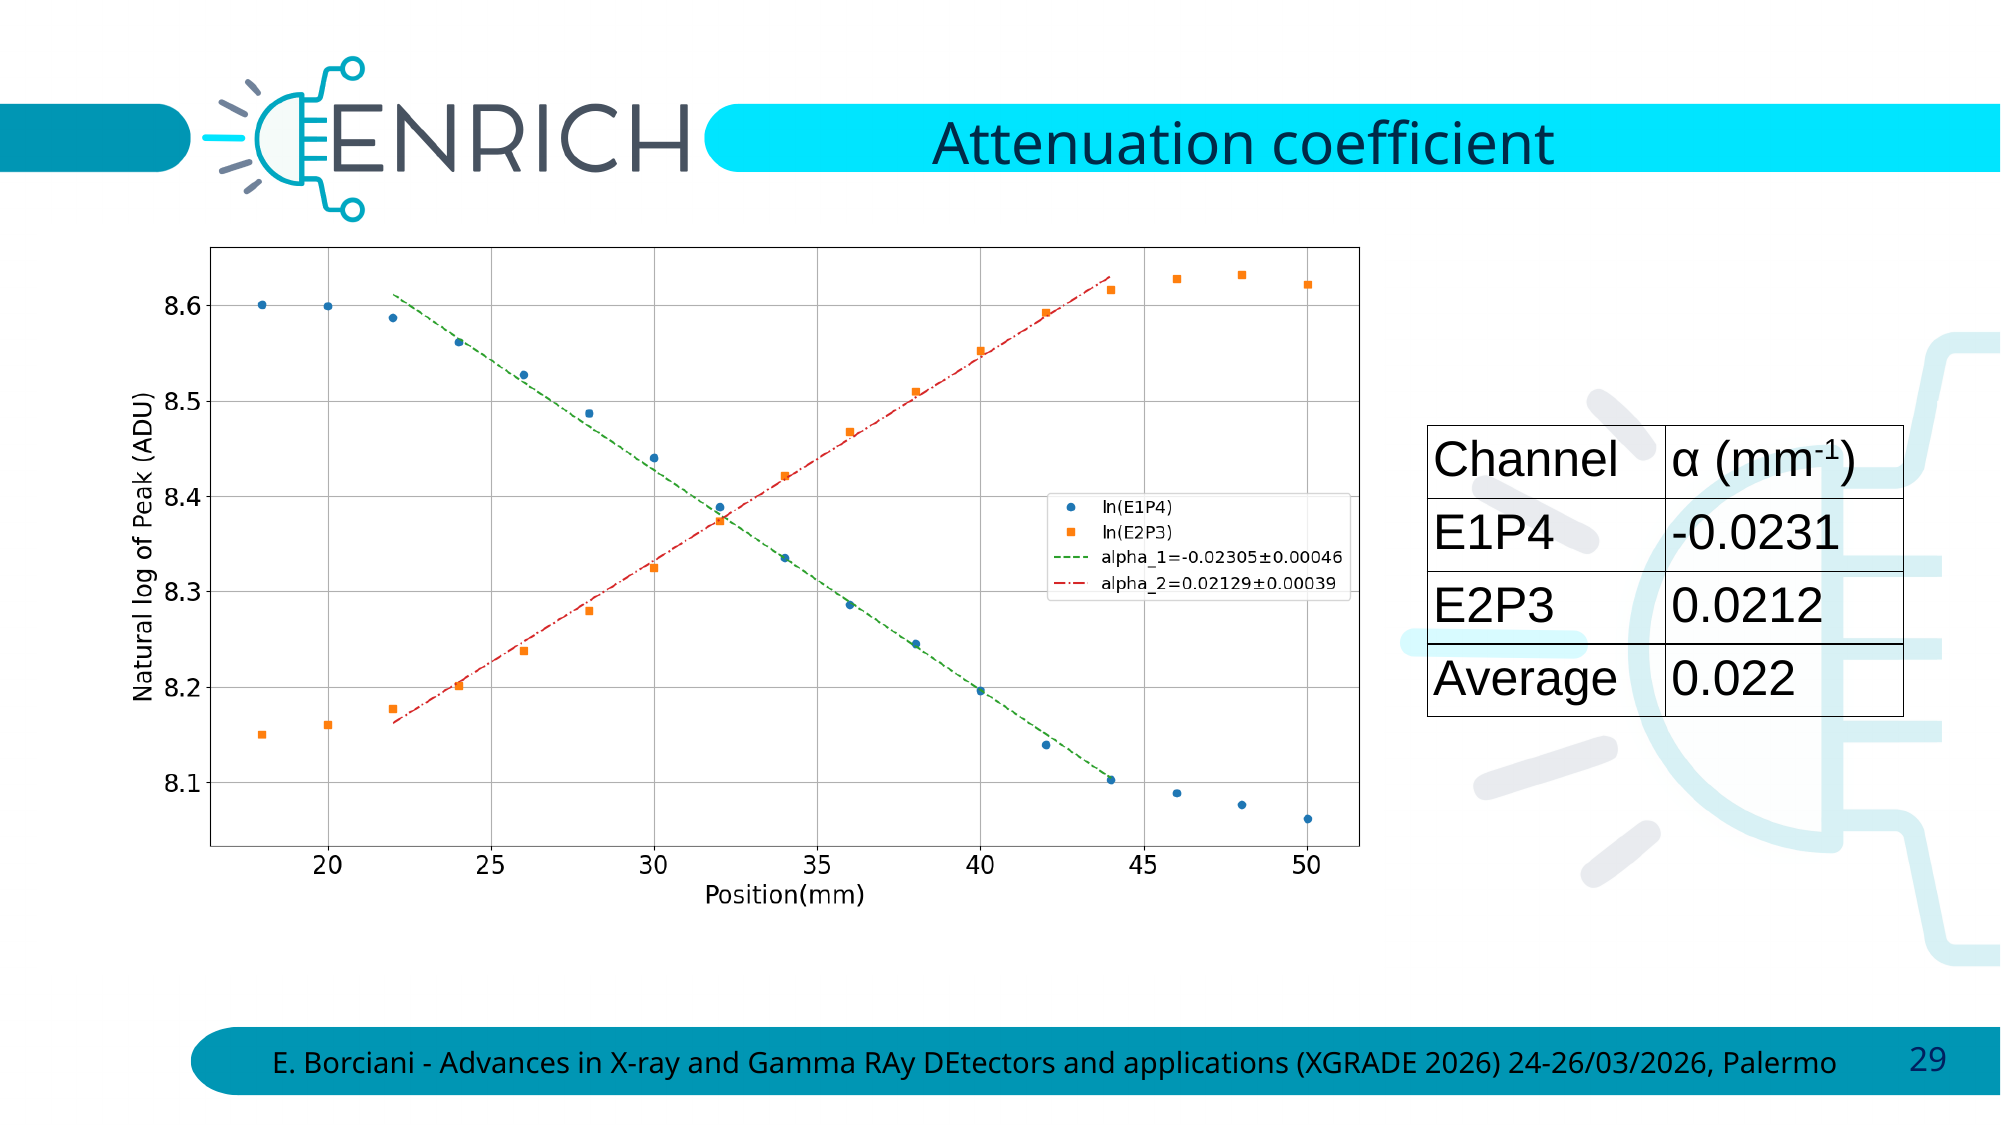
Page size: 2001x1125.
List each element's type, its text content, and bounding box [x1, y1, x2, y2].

table_header Channel [1428, 426, 1665, 498]
picture [0, 0, 2001, 1125]
text_box E. Borciani - Advances in X-ray and Gamma RAy DEtectors and applications (XGRADE 2026) 24-26/03/2026, Palermo [149, 1037, 1962, 1087]
table_cell E2P3 [1428, 572, 1665, 643]
slide_number <number> [1512, 1031, 1963, 1092]
table_cell -0.0231 [1666, 499, 1903, 571]
text_box Attenuation coefficient [917, 98, 1763, 184]
table_header α (mm-1) [1666, 426, 1903, 498]
table_cell 0.0212 [1666, 572, 1903, 643]
table_cell 0.022 [1666, 645, 1903, 716]
table_cell E1P4 [1428, 499, 1665, 571]
table_cell Average [1428, 645, 1665, 716]
